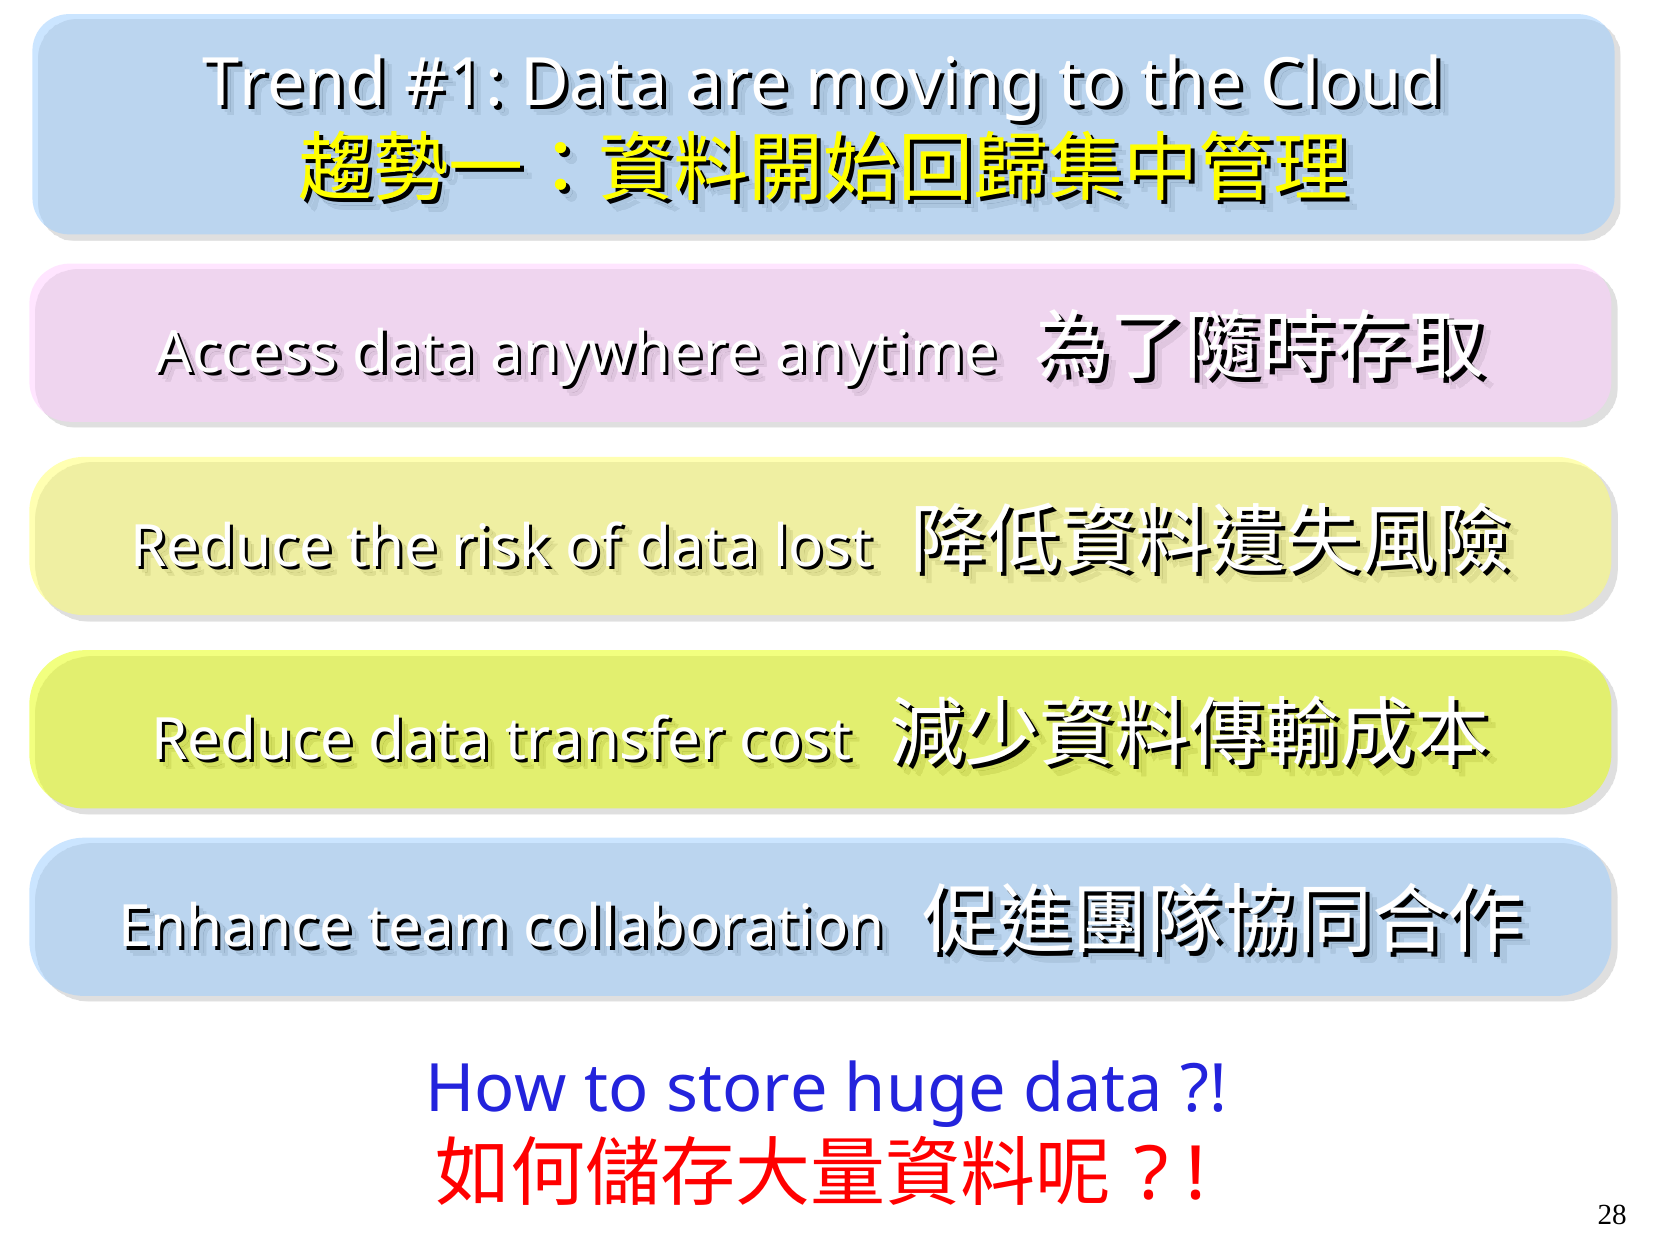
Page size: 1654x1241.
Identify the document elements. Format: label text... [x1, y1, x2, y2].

text_box How to store huge data ?! 如何儲存大量資料呢?! [0, 1037, 1654, 1222]
text_box Reduce the risk of data lost 降低資料遺失風險 [29, 456, 1612, 616]
text_box Enhance team collaboration 促進團隊協同合作 [29, 837, 1612, 996]
text_box Trend #1: Data are moving to the Cloud 趨勢一：資料開始回歸集中管理 [32, 14, 1615, 235]
text_box Access data anywhere anytime 為了隨時存取 [29, 263, 1612, 422]
text_box Reduce data transfer cost 減少資料傳輸成本 [29, 650, 1612, 809]
